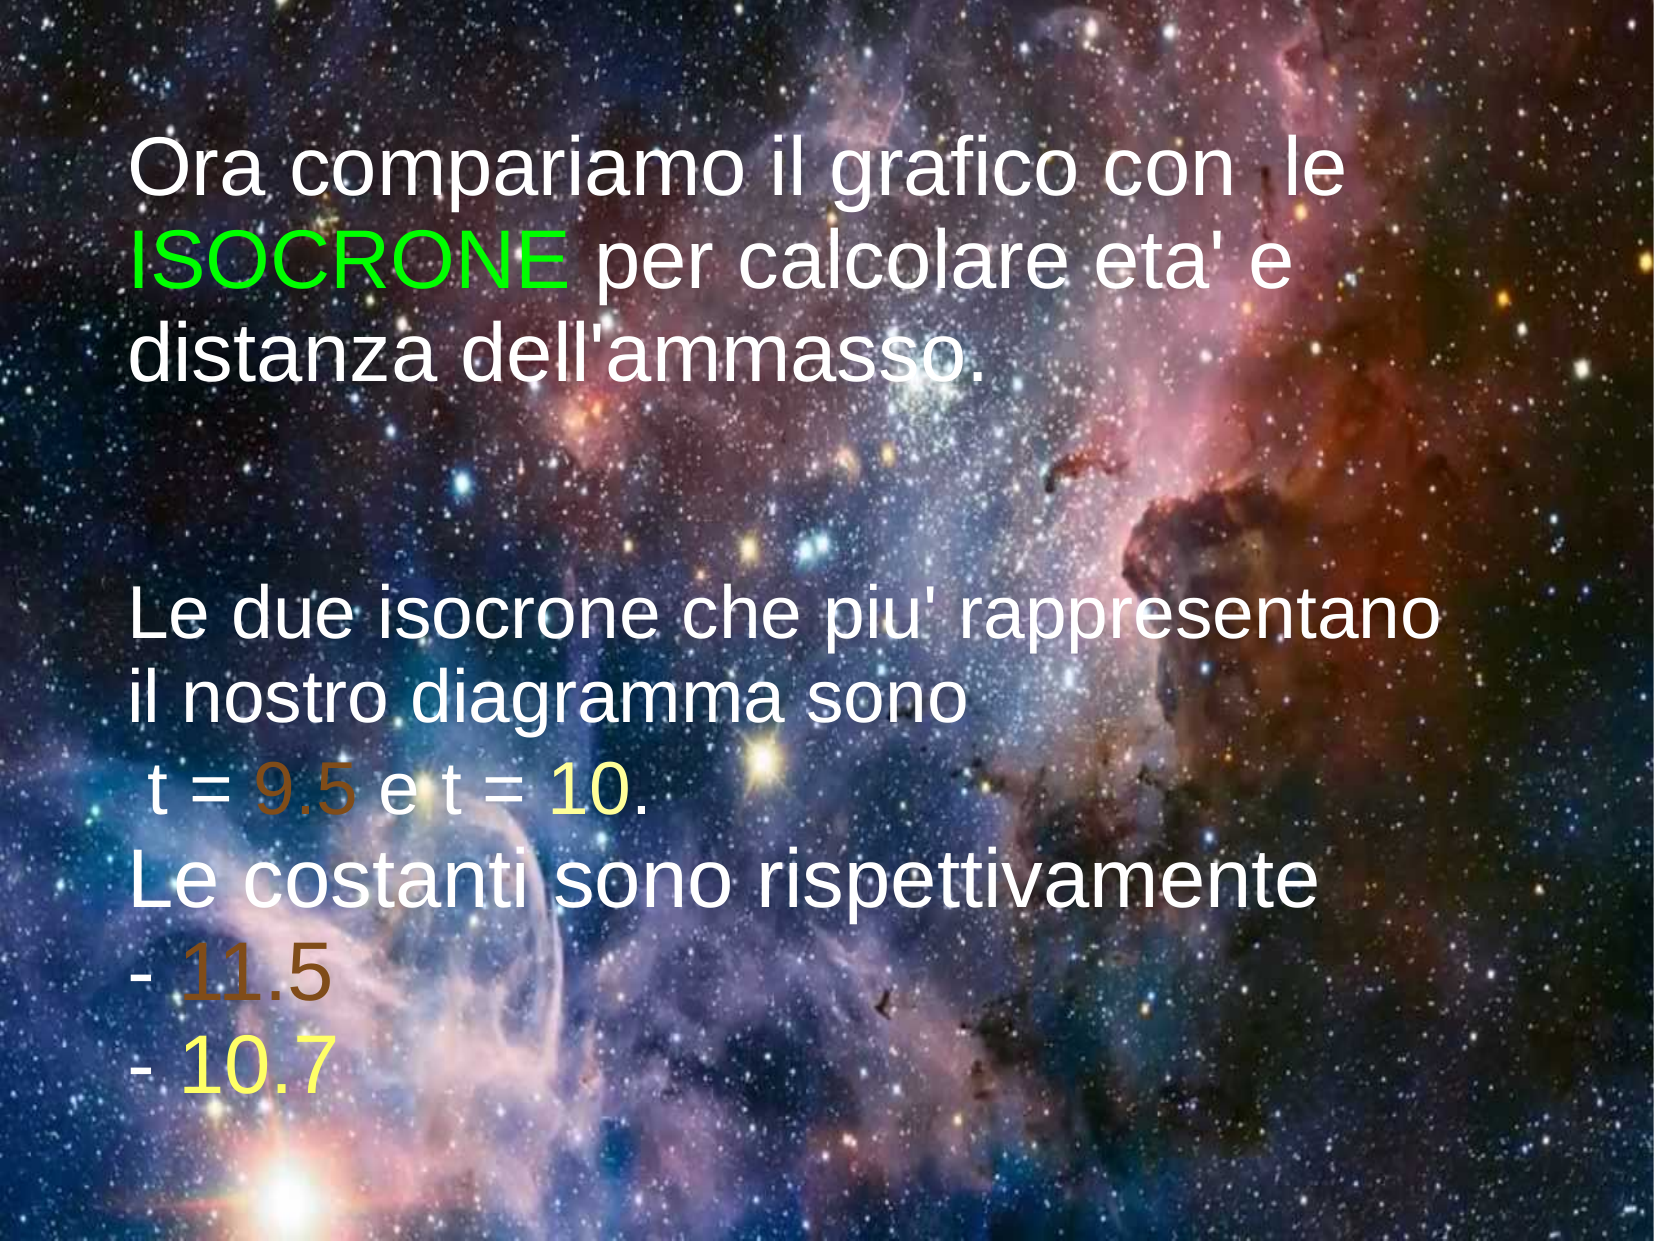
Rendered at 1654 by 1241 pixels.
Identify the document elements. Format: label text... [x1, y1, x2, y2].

picture [0, 0, 1654, 1241]
text_box Ora compariamo il grafico con le ISOCRONE per calcolare eta' e distanza dell'ammasso. Le due isocrone che piu' rappresentano il nostro diagramma sono t = 9.5 e t = 10. Le costanti sono rispettivamente - 11.5 - 10.7 [112, 112, 1501, 1241]
